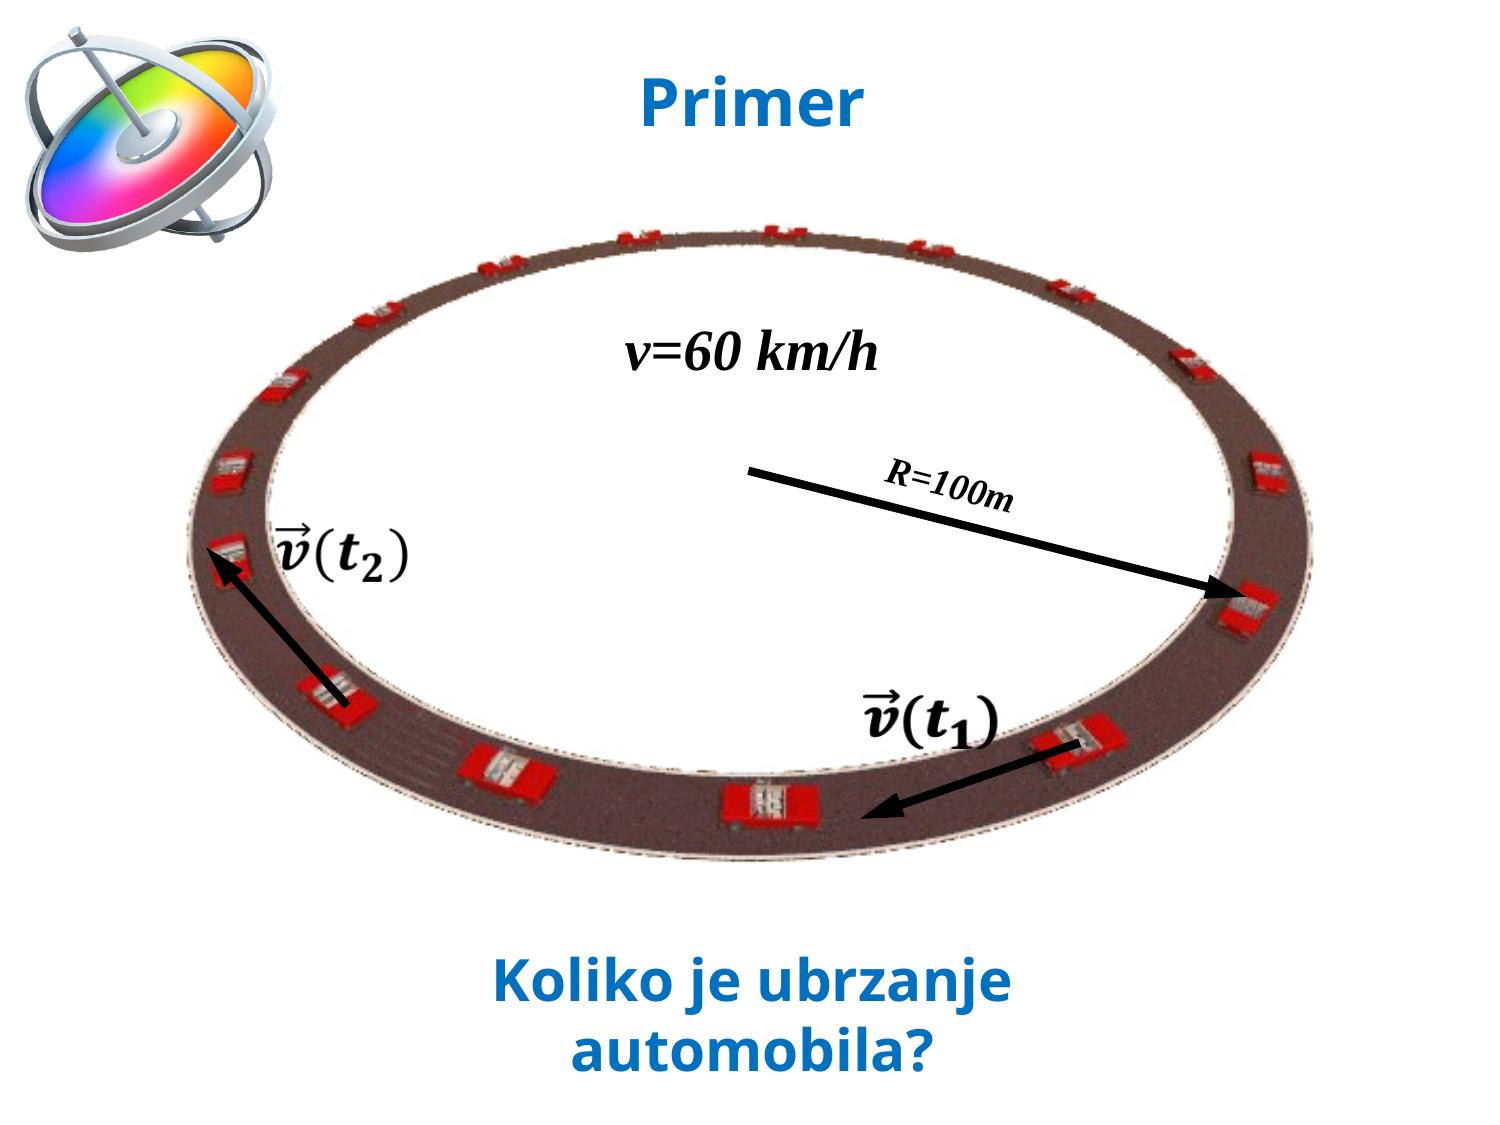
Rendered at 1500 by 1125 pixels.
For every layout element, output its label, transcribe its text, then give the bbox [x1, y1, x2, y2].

text_box Primer [553, 51, 952, 148]
picture [22, 24, 1322, 875]
text_box Koliko je ubrzanje automobila? [344, 935, 1160, 1092]
text_box R=100m [860, 432, 1044, 535]
text_box v=60 km/h [528, 304, 976, 391]
